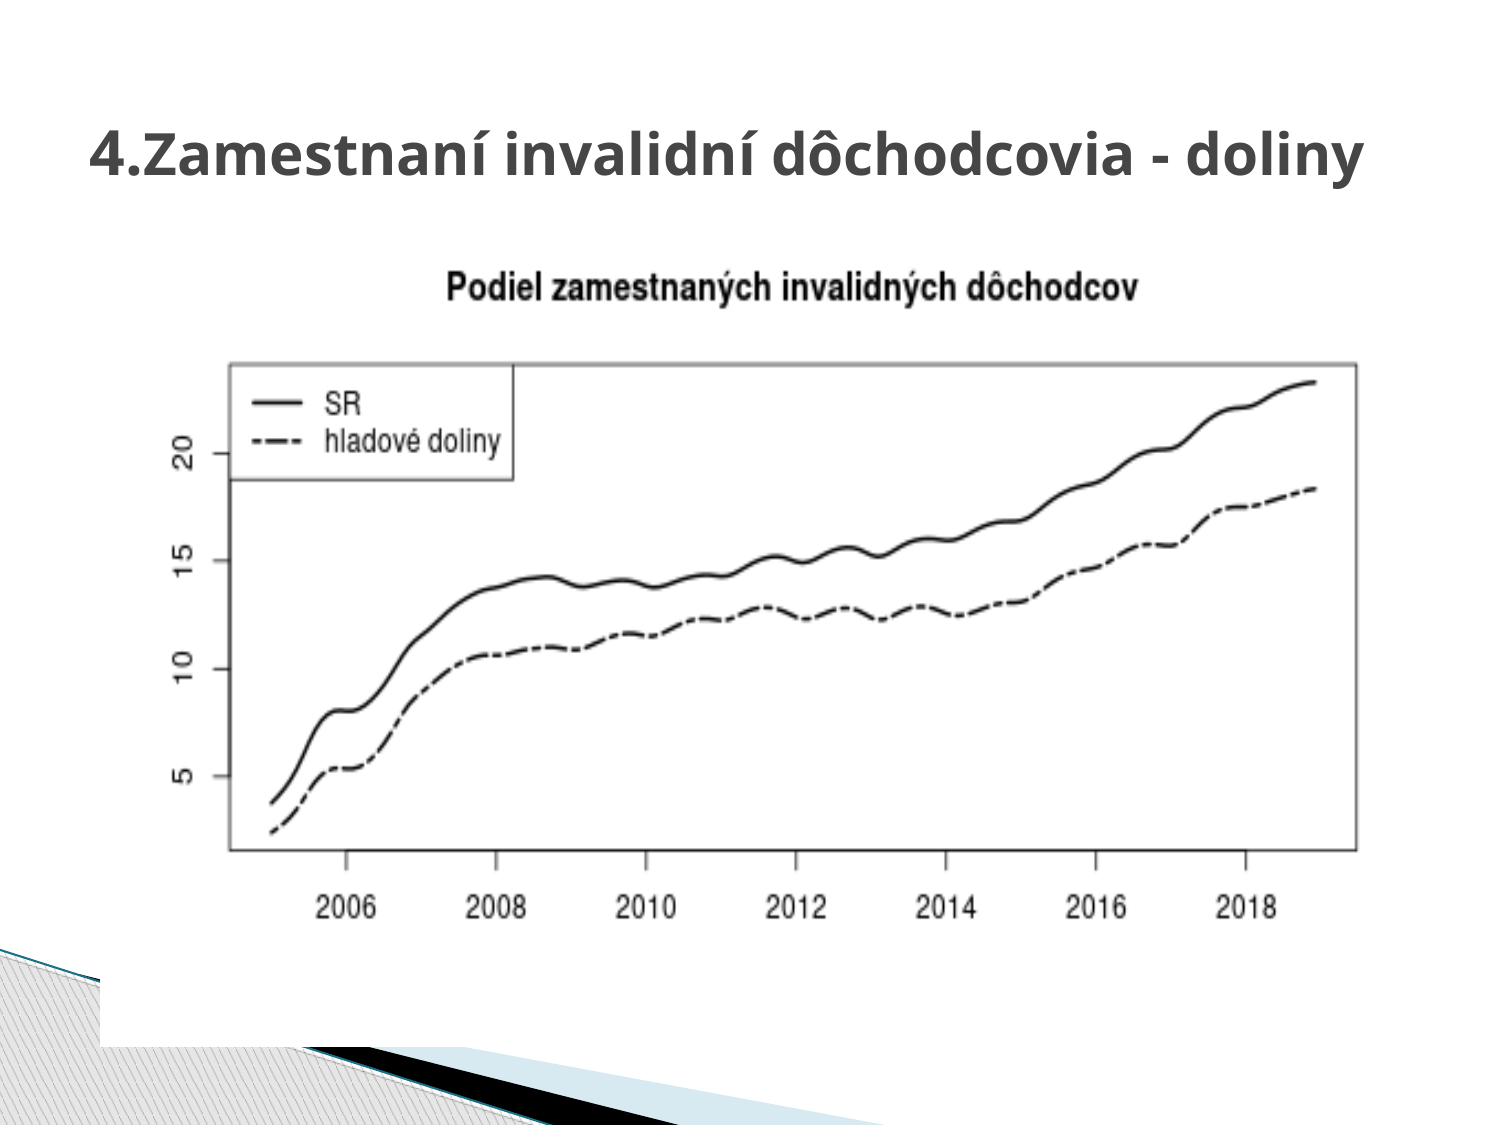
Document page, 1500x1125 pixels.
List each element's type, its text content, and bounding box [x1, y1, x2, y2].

picture [100, 208, 1424, 1047]
title 4.Zamestnaní invalidní dôchodcovia - doliny [75, 45, 1425, 256]
